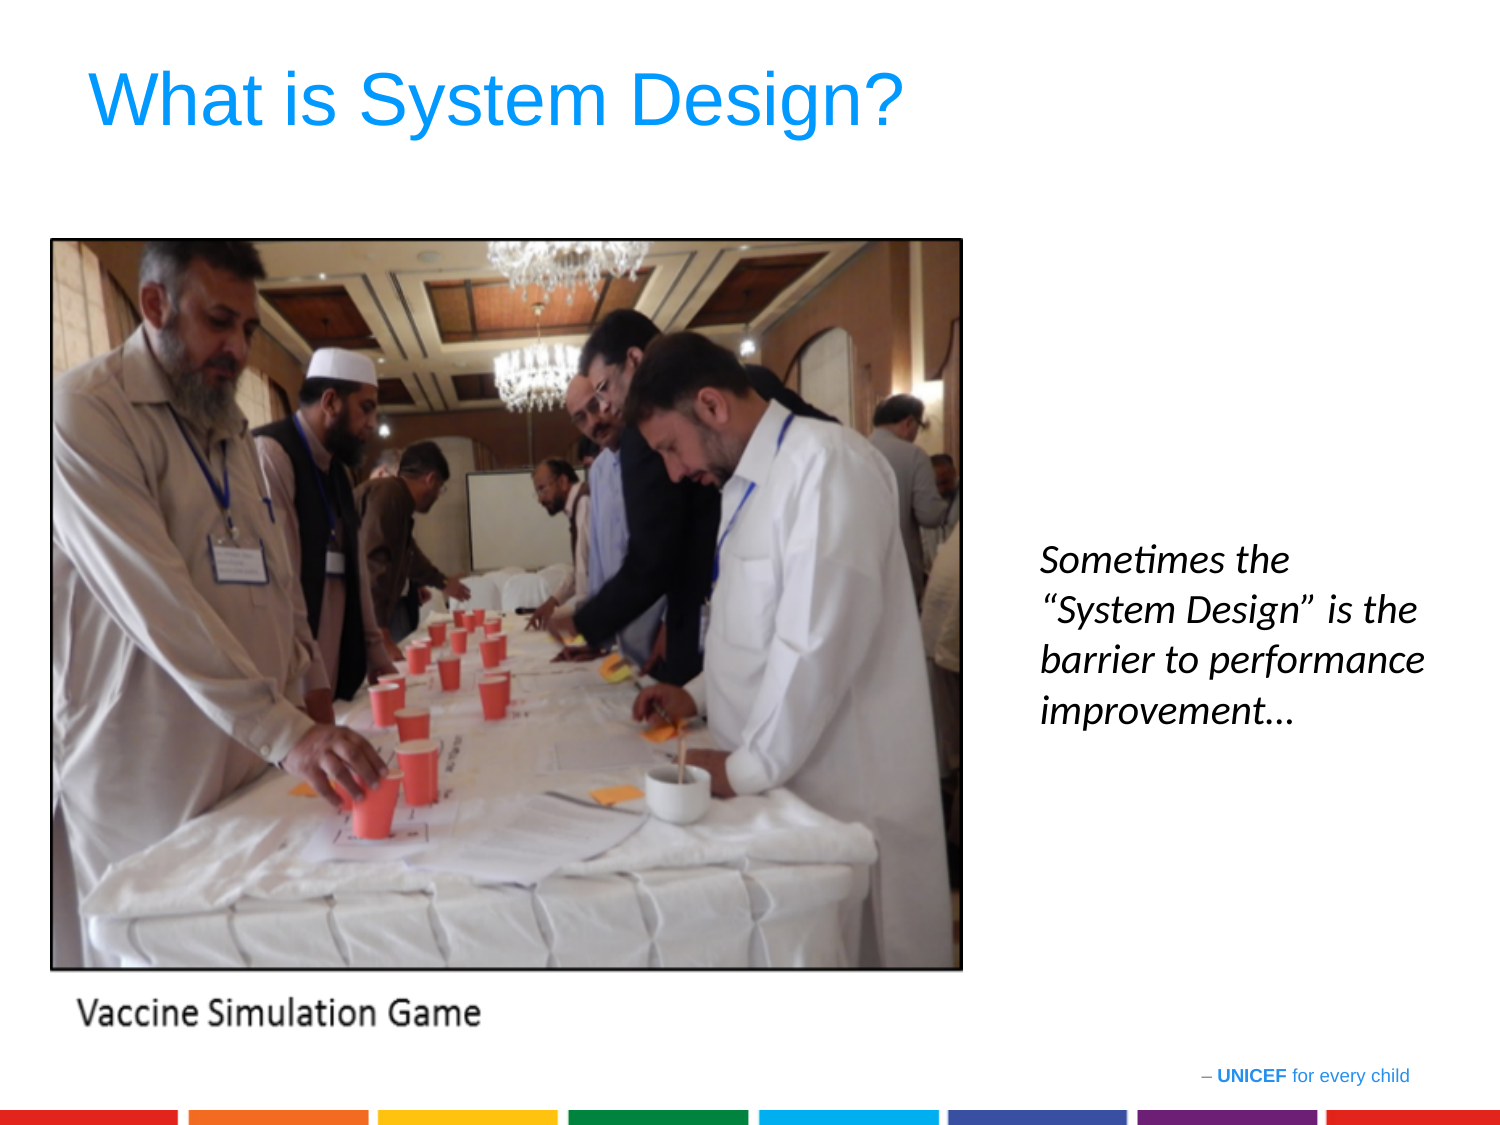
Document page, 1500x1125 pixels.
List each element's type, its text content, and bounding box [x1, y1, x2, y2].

picture [0, 1110, 759, 1125]
picture [939, 1110, 1500, 1125]
list What is System Design? [73, 42, 1427, 239]
text_box Sometimes the “System Design” is the barrier to performance improvement… [1025, 524, 1450, 740]
picture [50, 238, 963, 1064]
